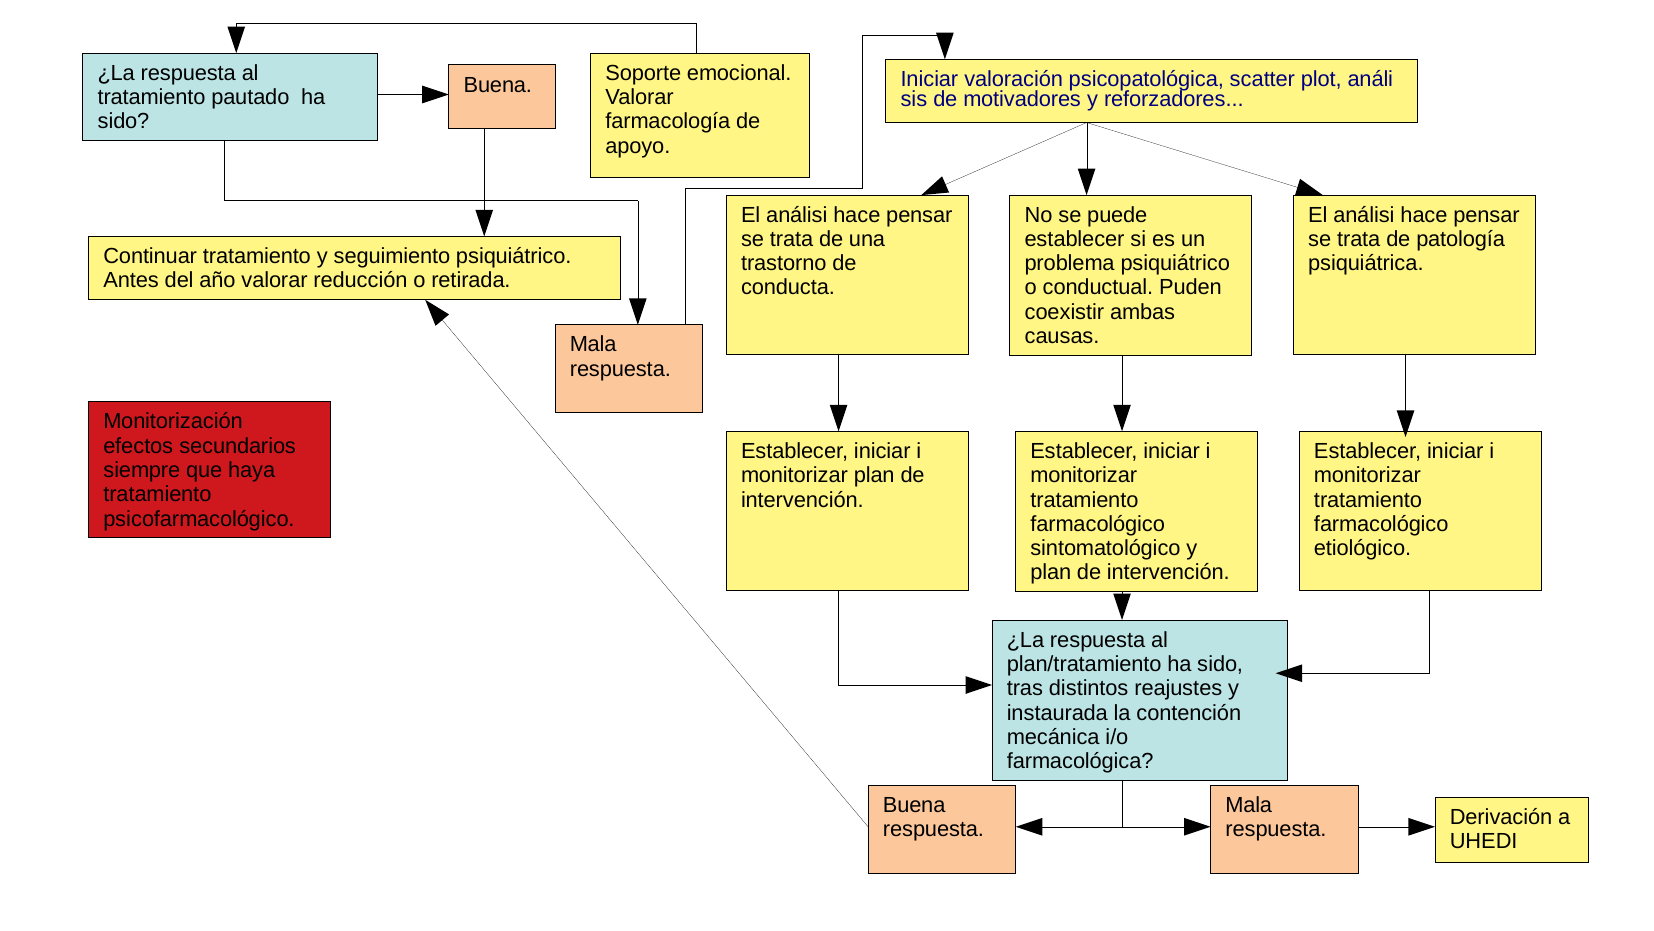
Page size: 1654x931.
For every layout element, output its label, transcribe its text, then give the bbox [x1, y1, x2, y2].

text_box Mala respuesta. [555, 324, 703, 413]
text_box No se puede establecer si es un problema psiquiátrico o conductual. Puden coexistir ambas causas. [1009, 195, 1252, 356]
text_box El análisi hace pensar se trata de una trastorno de conducta. [726, 195, 969, 355]
text_box ¿La respuesta al tratamiento pautado ha sido? [82, 53, 378, 141]
text_box Derivación a UHEDI [1435, 797, 1589, 863]
text_box ¿La respuesta al plan/tratamiento ha sido, tras distintos reajustes y instaurada la contención mecánica i/o farmacológica? [992, 620, 1288, 781]
text_box Establecer, iniciar i monitorizar plan de intervención. [726, 431, 969, 591]
text_box El análisi hace pensar se trata de patología psiquiátrica. [1293, 195, 1536, 355]
text_box Buena. [448, 64, 556, 129]
text_box Establecer, iniciar i monitorizar tratamiento farmacológico sintomatológico y plan de intervención. [1015, 431, 1258, 592]
text_box Buena respuesta. [868, 785, 1016, 874]
text_box Continuar tratamiento y seguimiento psiquiátrico. Antes del año valorar reducción o retirada. [88, 236, 621, 300]
text_box Monitorización efectos secundarios siempre que haya tratamiento psicofarmacológico. [88, 401, 331, 538]
text_box Mala respuesta. [1210, 785, 1359, 874]
text_box Iniciar valoración psicopatológica, scatter plot, análisis de motivadores y reforzadores... [885, 59, 1418, 123]
text_box Establecer, iniciar i monitorizar tratamiento farmacológico etiológico. [1299, 431, 1542, 591]
text_box Soporte emocional. Valorar farmacología de apoyo. [590, 53, 810, 178]
